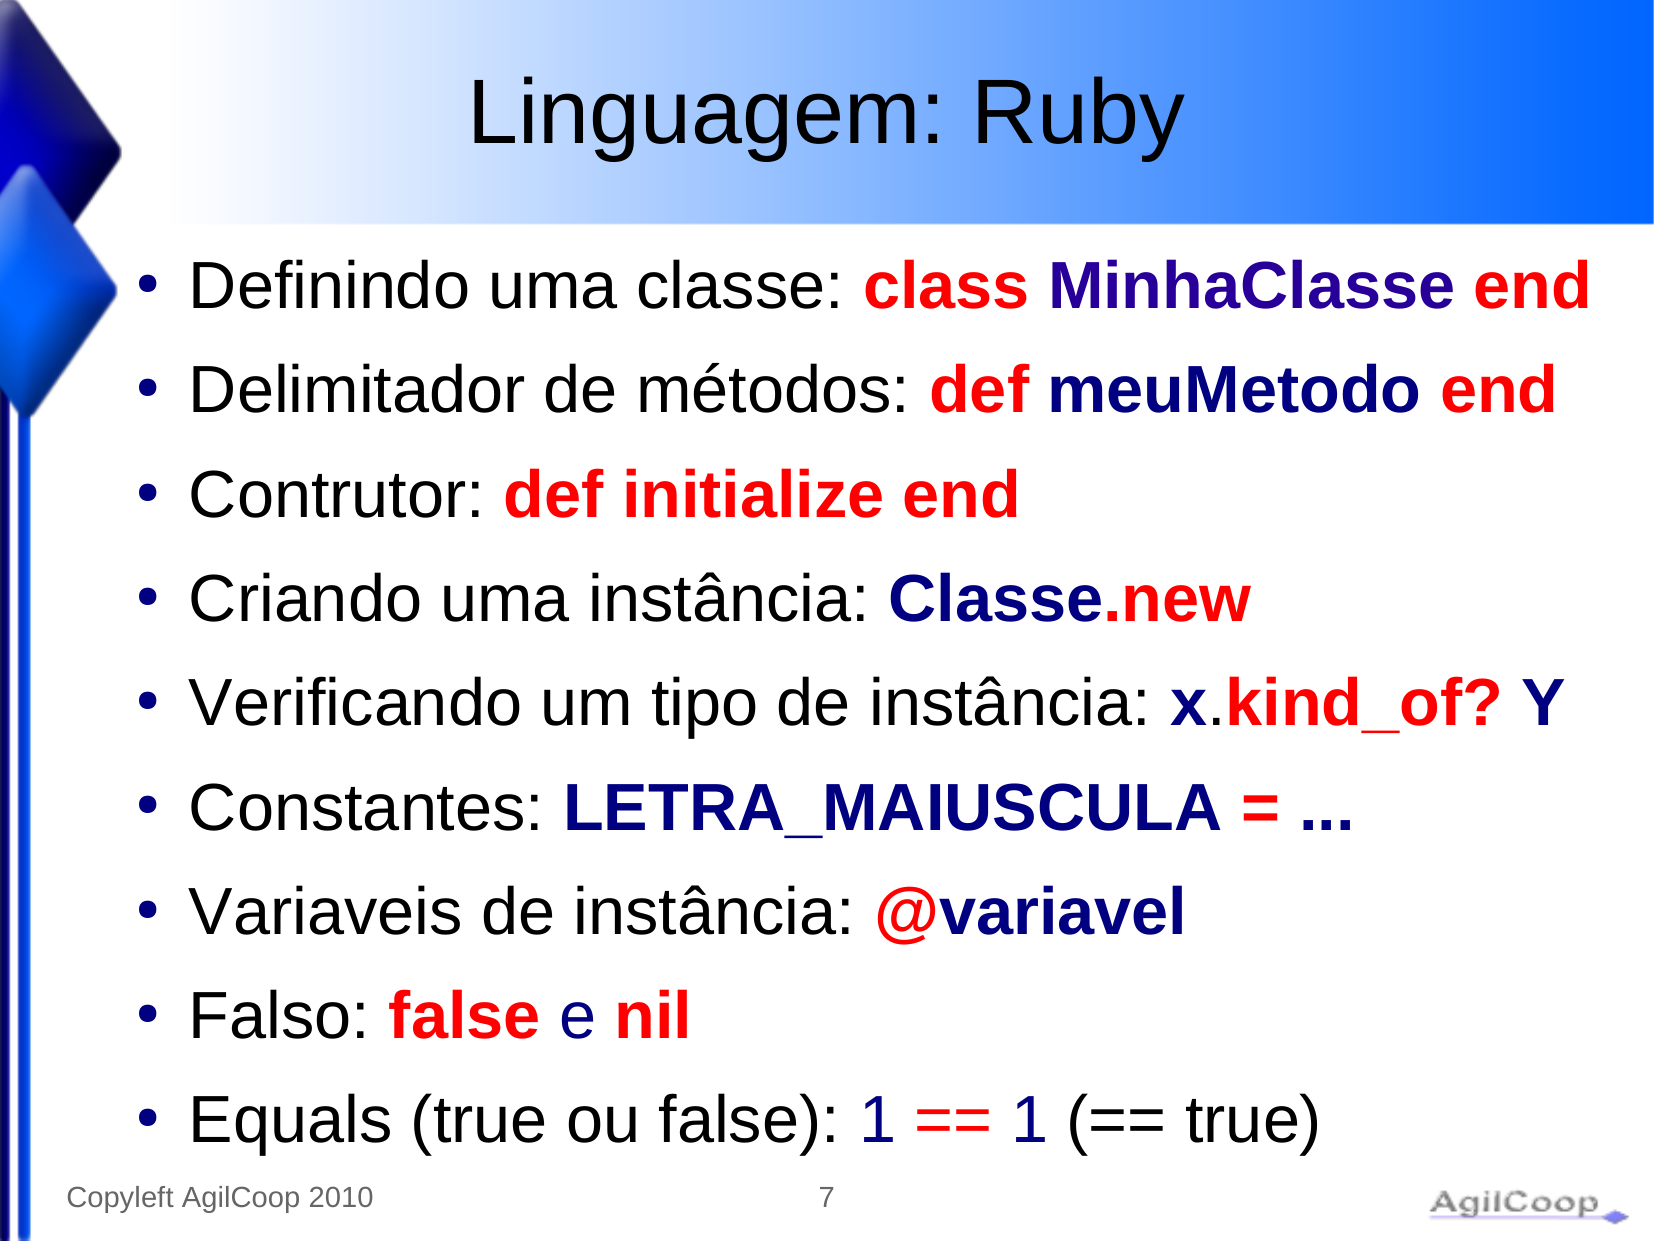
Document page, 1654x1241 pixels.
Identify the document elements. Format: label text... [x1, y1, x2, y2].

title Linguagem: Ruby [82, 8, 1571, 216]
list Definindo uma classe: class MinhaClasse end Delimitador de métodos: def meuMetodo end Contrutor: def initialize end Criando uma instância: Classe.new Verificando um tipo de instância: x.kind_of? Y Constantes: LETRA_MAIUSCULA = ... Variaveis de instância: @variavel Falso: false e nil Equals (true ou false): 1 == 1 (== true) [118, 248, 1607, 1176]
picture [0, 0, 1654, 1241]
